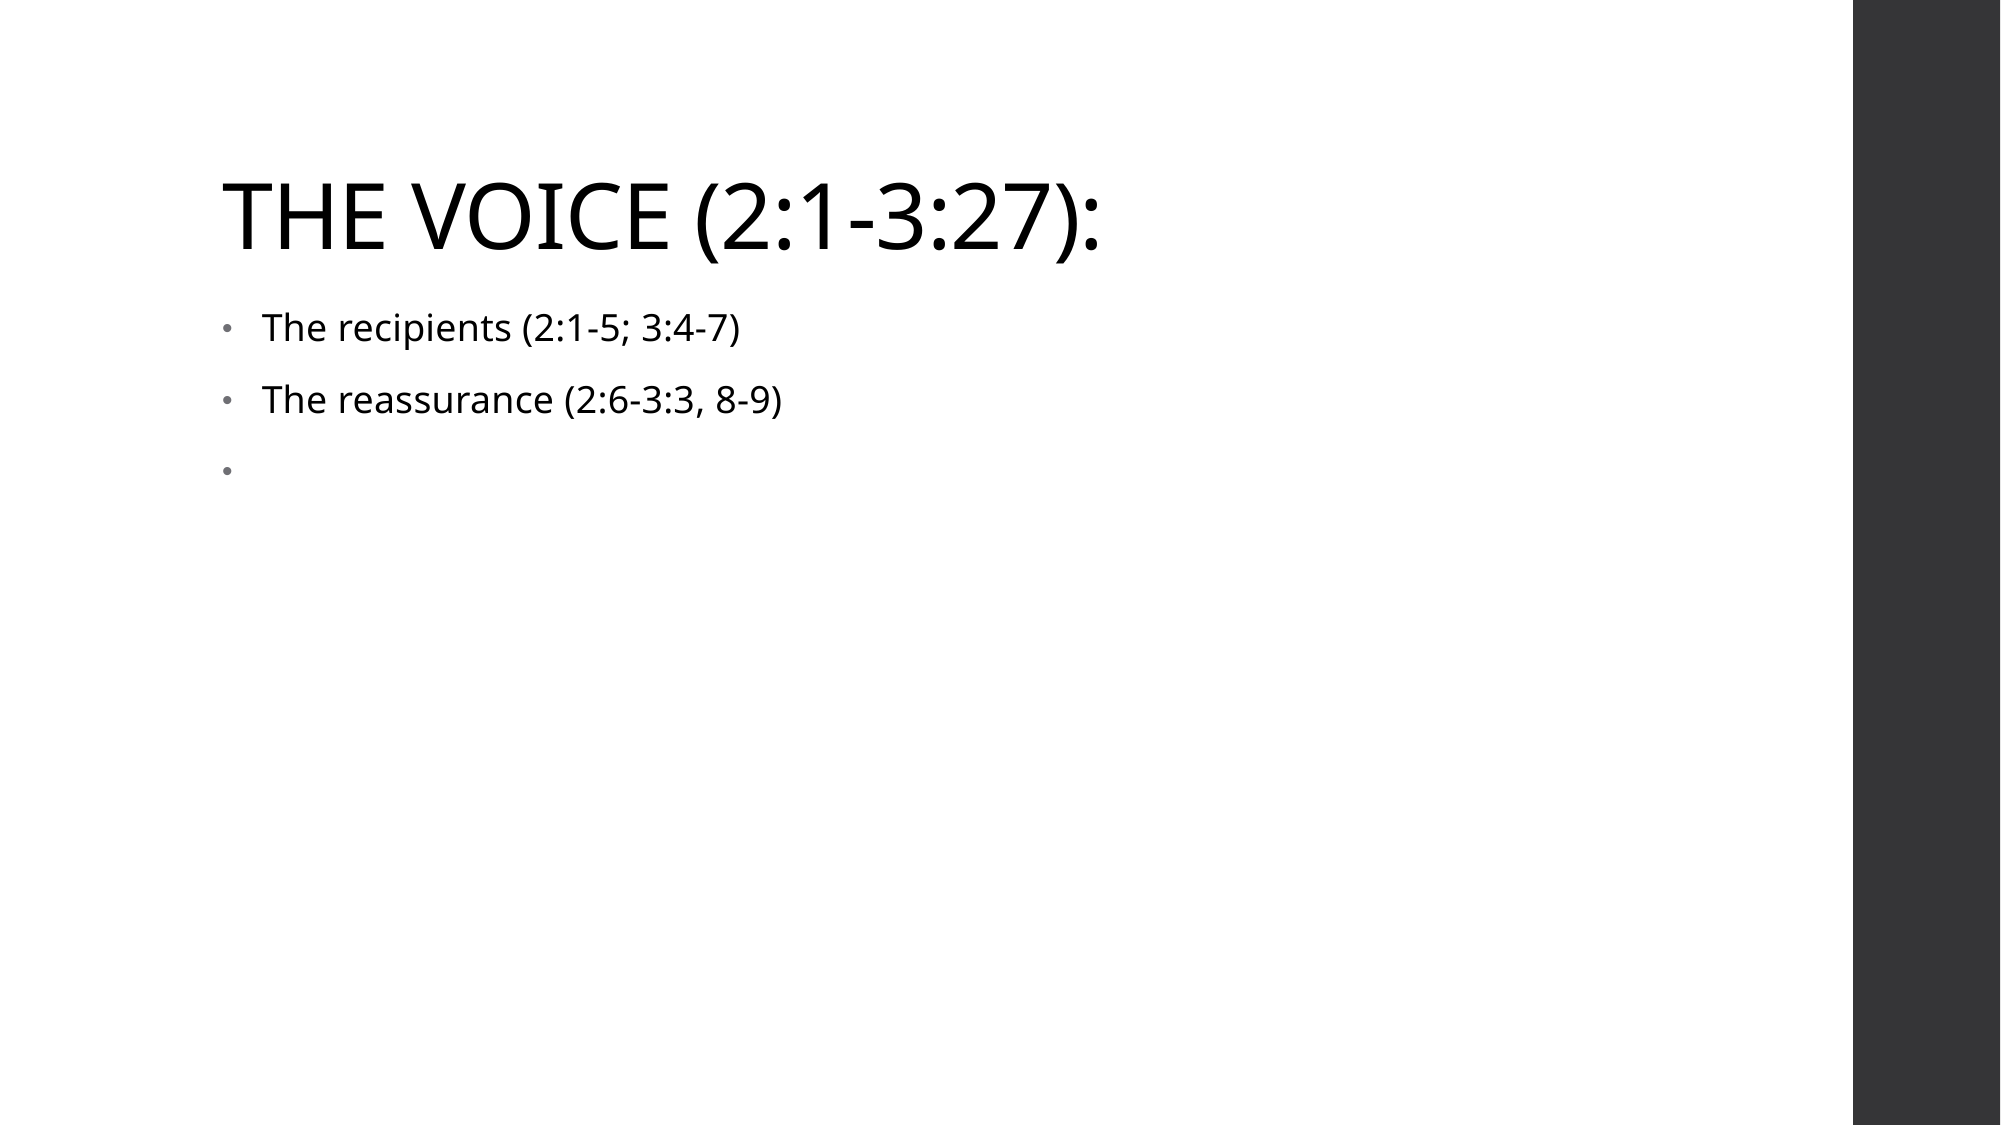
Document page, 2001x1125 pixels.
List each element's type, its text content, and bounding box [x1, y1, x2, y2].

list The recipients (2:1-5; 3:4-7) The reassurance (2:6-3:3, 8-9) [206, 299, 1617, 1014]
title THE VOICE (2:1-3:27): [206, 60, 1797, 278]
